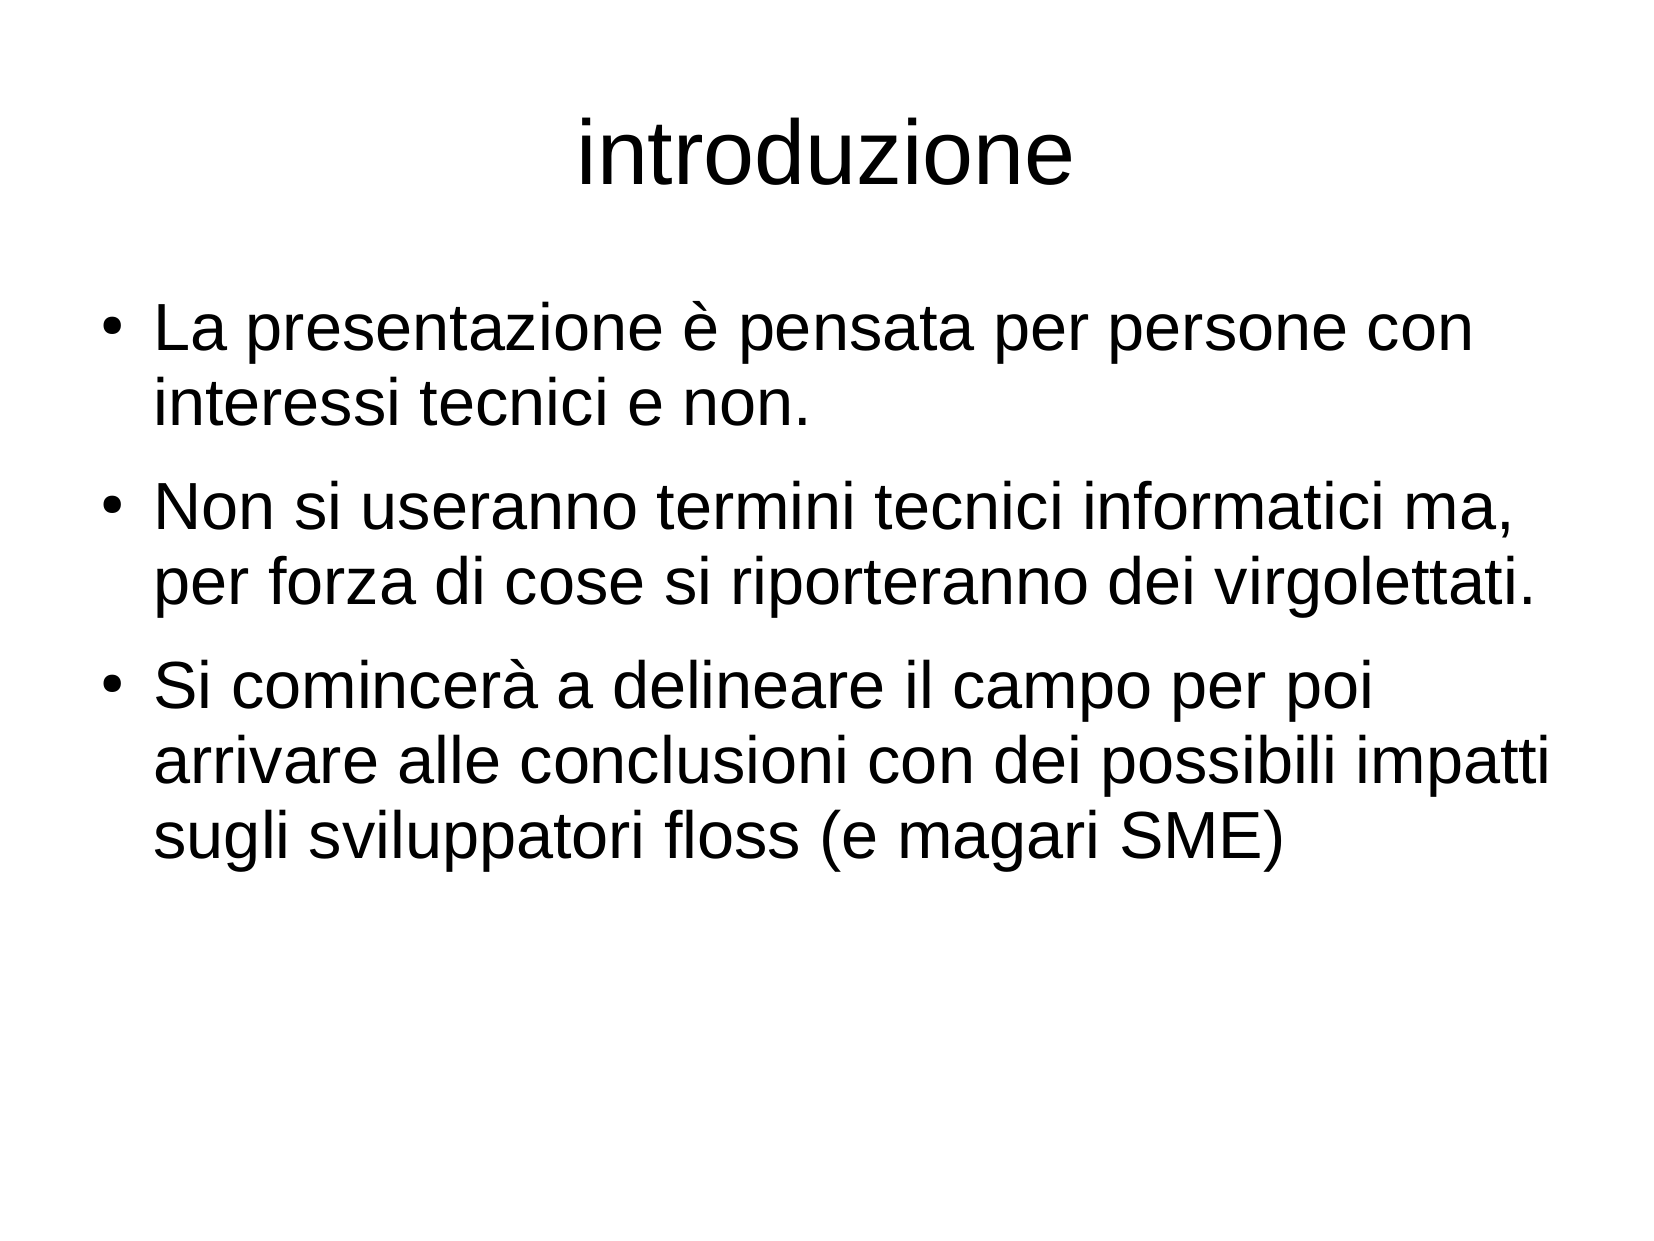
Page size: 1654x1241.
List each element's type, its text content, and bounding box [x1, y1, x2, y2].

title introduzione [82, 49, 1571, 257]
list La presentazione è pensata per persone con interessi tecnici e non. Non si useranno termini tecnici informatici ma, per forza di cose si riporteranno dei virgolettati. Si comincerà a delineare il campo per poi arrivare alle conclusioni con dei possibili impatti sugli sviluppatori floss (e magari SME) [82, 290, 1571, 1010]
